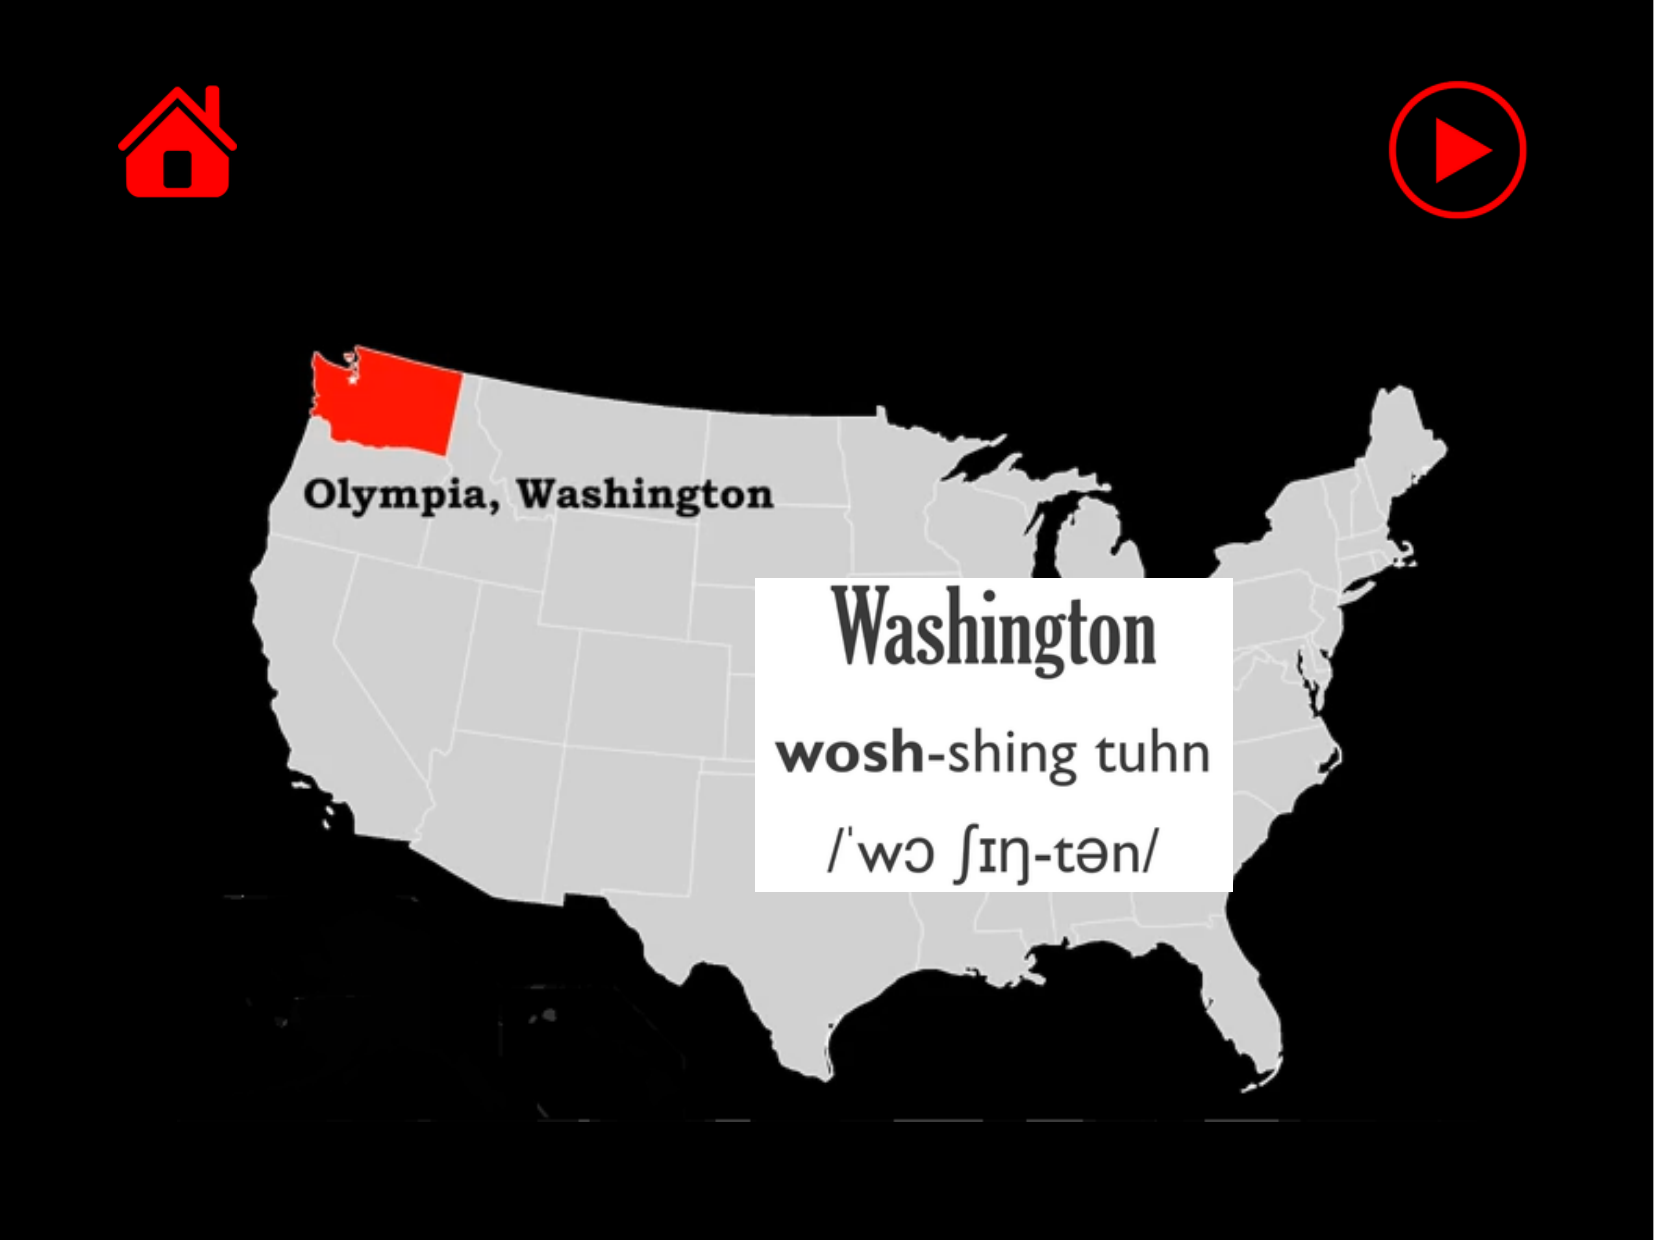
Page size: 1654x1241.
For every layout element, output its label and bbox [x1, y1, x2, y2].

picture [177, 343, 1477, 1122]
picture [1381, 70, 1539, 228]
picture [118, 82, 237, 201]
